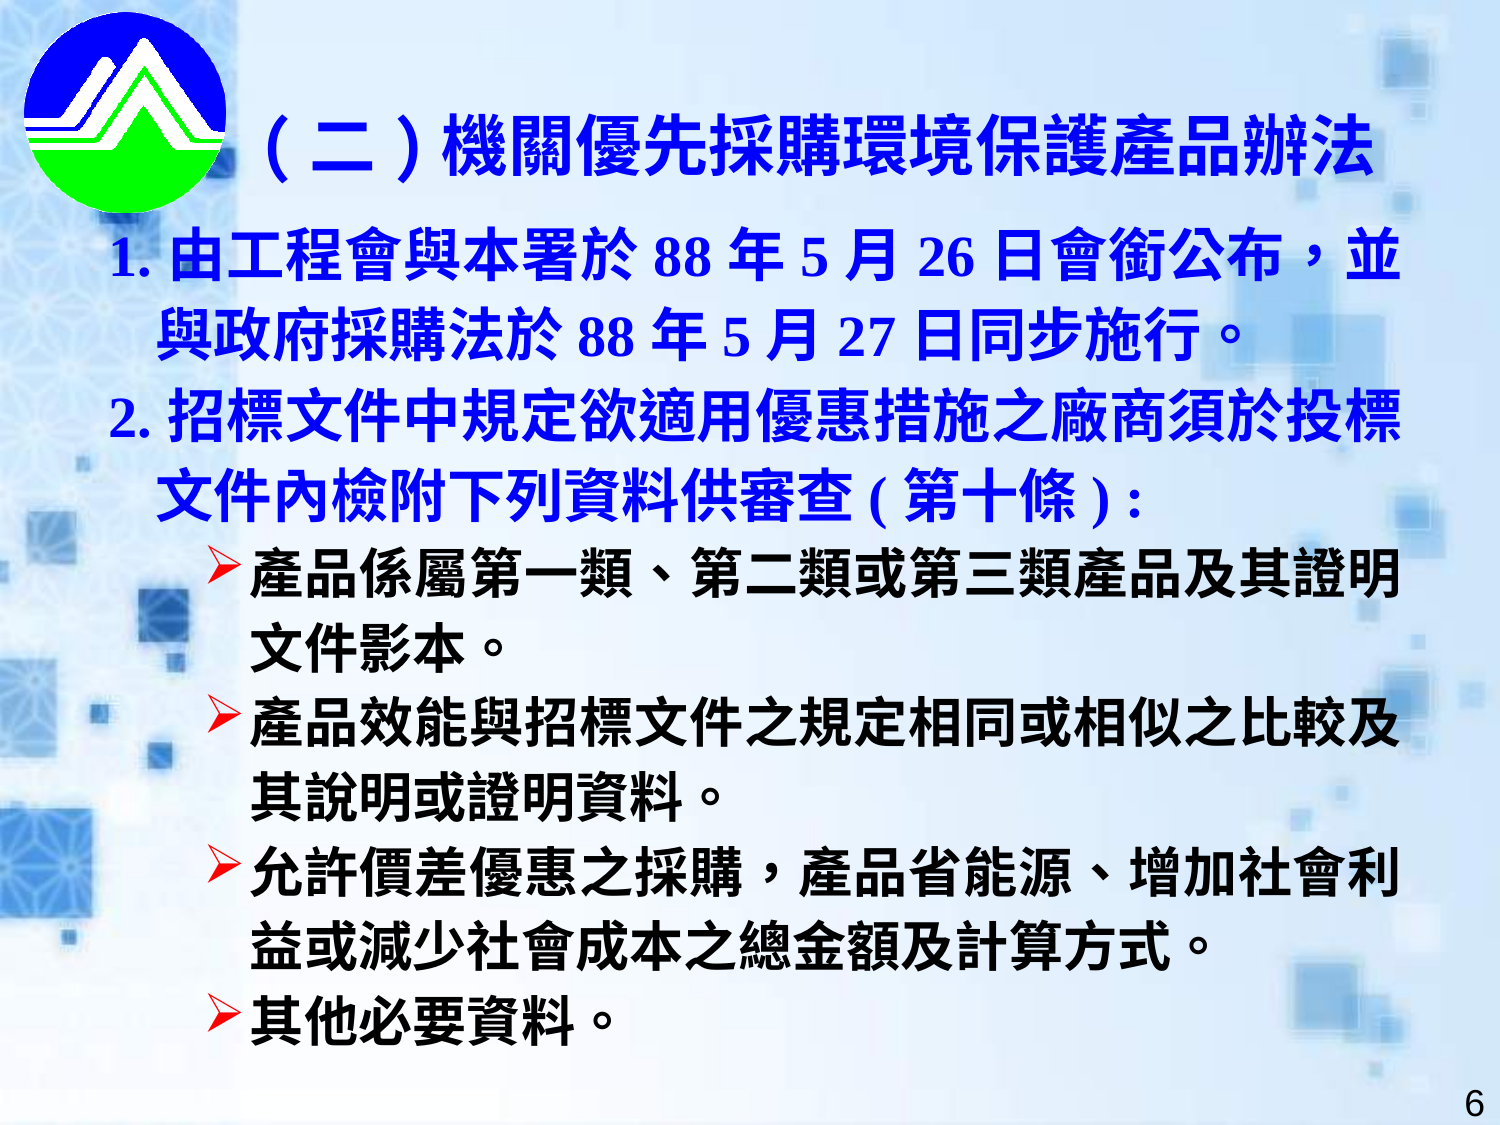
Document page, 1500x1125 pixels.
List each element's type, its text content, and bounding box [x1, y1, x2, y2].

text_box 1.由工程會與本署於88年5月26日會銜公布，並與政府採購法於88年5月27日同步施行。 2.招標文件中規定欲適用優惠措施之廠商須於投標文件內檢附下列資料供審查(第十條) : 產品係屬第一類、第二類或第三類產品及其證明文件影本。 產品效能與招標文件之規定相同或相似之比較及其說明或證明資料。 允許價差優惠之採購，產品省能源、增加社會利益或減少社會成本之總金額及計算方式。 其他必要資料。 [99, 200, 1413, 1061]
picture [0, 0, 1500, 1125]
text_box (二)機關優先採購環境保護產品辦法 [225, 87, 1394, 193]
